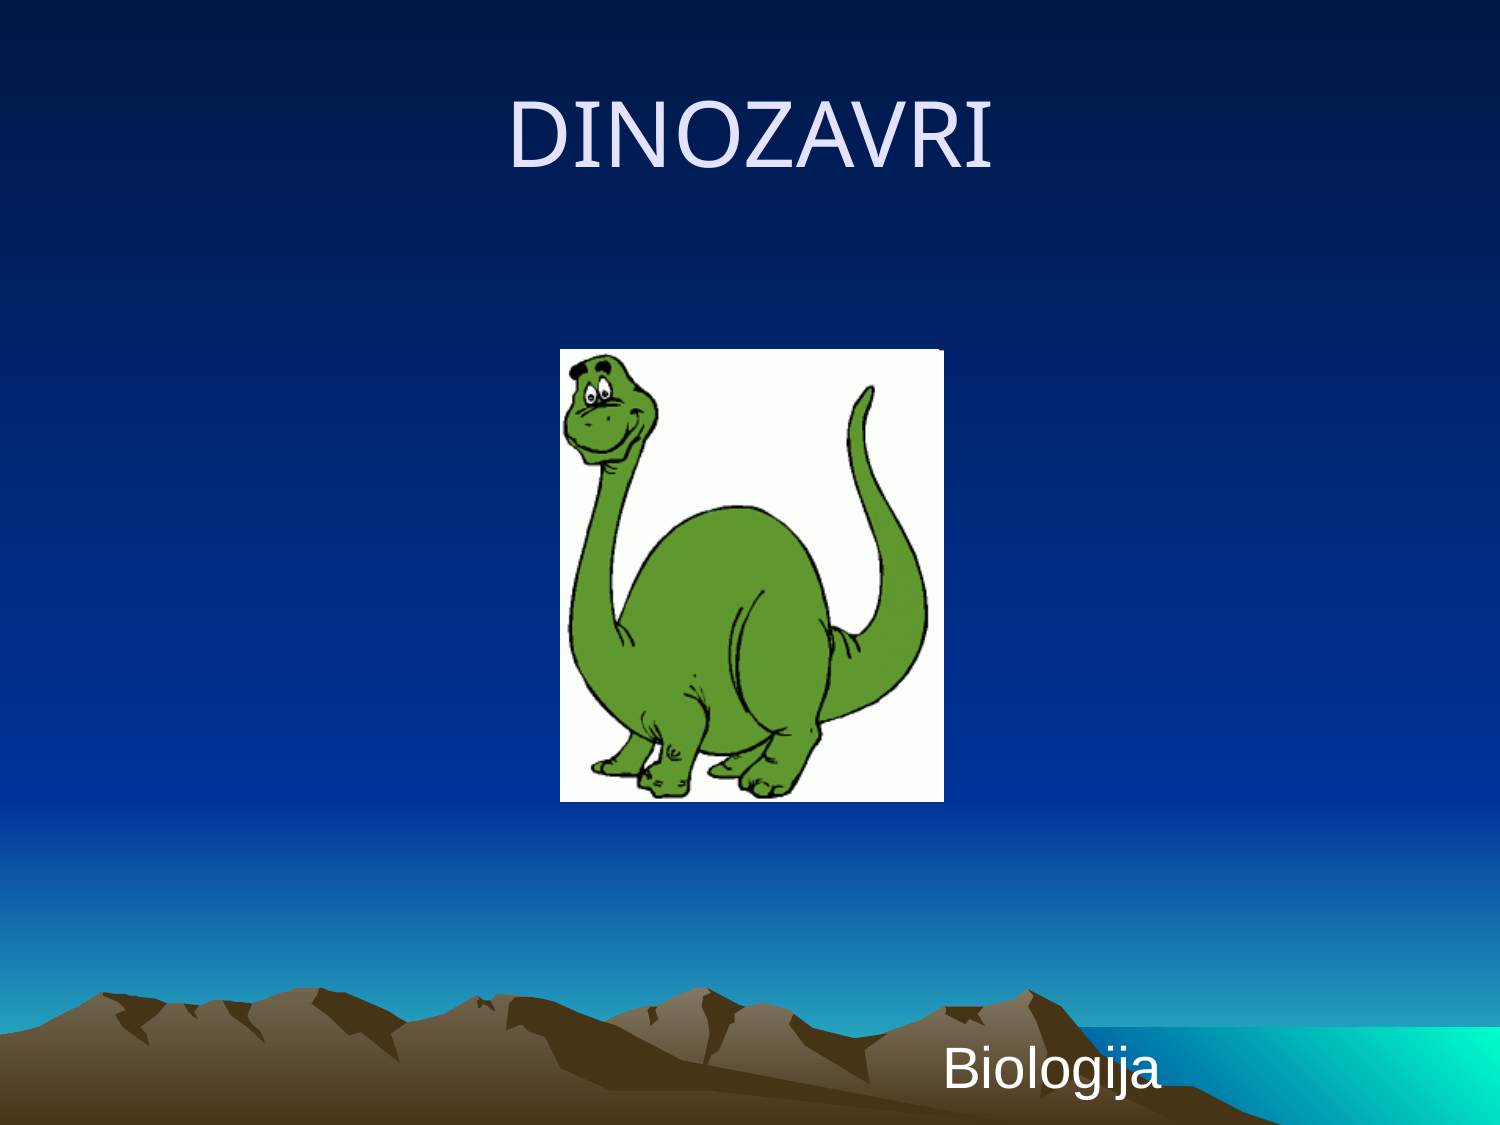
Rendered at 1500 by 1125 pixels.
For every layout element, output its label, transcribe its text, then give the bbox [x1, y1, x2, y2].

picture [560, 349, 944, 802]
title DINOZAVRI [75, 37, 1425, 225]
list Biologija [927, 940, 1500, 1125]
